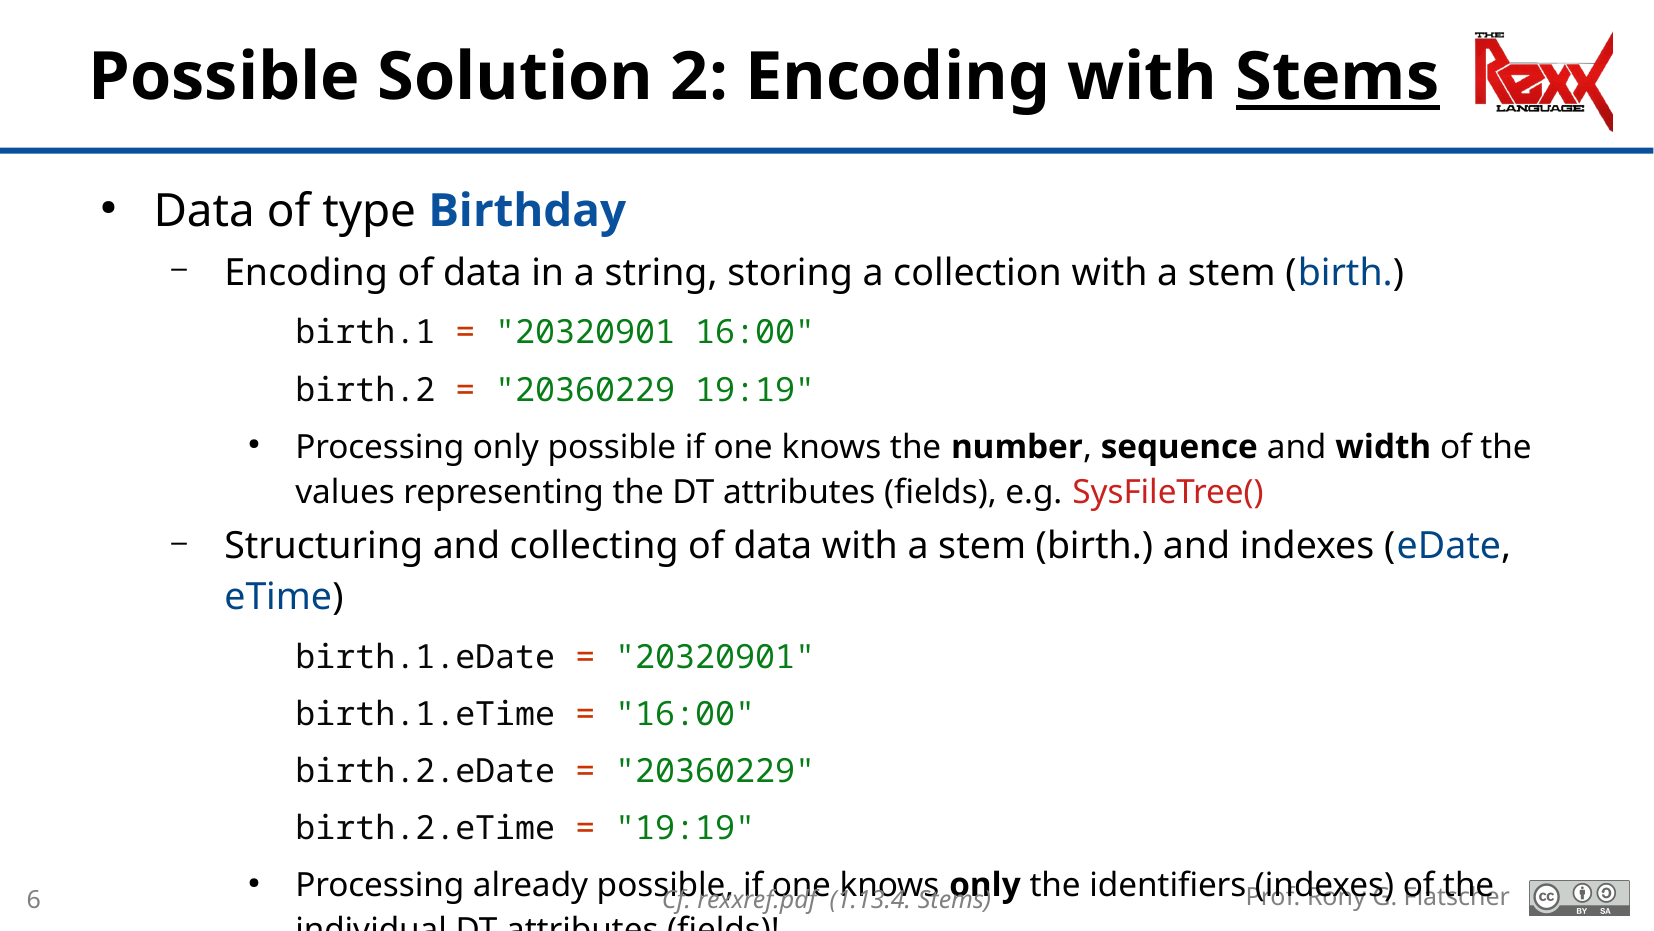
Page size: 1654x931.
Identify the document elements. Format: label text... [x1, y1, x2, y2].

list Data of type Birthday Encoding of data in a string, storing a collection with a stem (birth.) birth.1 = "20320901 16:00" birth.2 = "20360229 19:19" Processing only possible if one knows the number, sequence and width of the values representing the DT attributes (fields), e.g. SysFileTree() Structuring and collecting of data with a stem (birth.) and indexes (eDate, eTime) birth.1.eDate = "20320901" birth.1.eTime = "16:00" birth.2.eDate = "20360229" birth.2.eTime = "19:19" Processing already possible, if one knows only the identifiers (indexes) of the individual DT attributes (fields)! [82, 177, 1571, 857]
title Possible Solution 2: Encoding with Stems [29, 0, 1654, 148]
text_box Cf. rexxref.pdf (1.13.4. Stems) [0, 874, 1654, 922]
